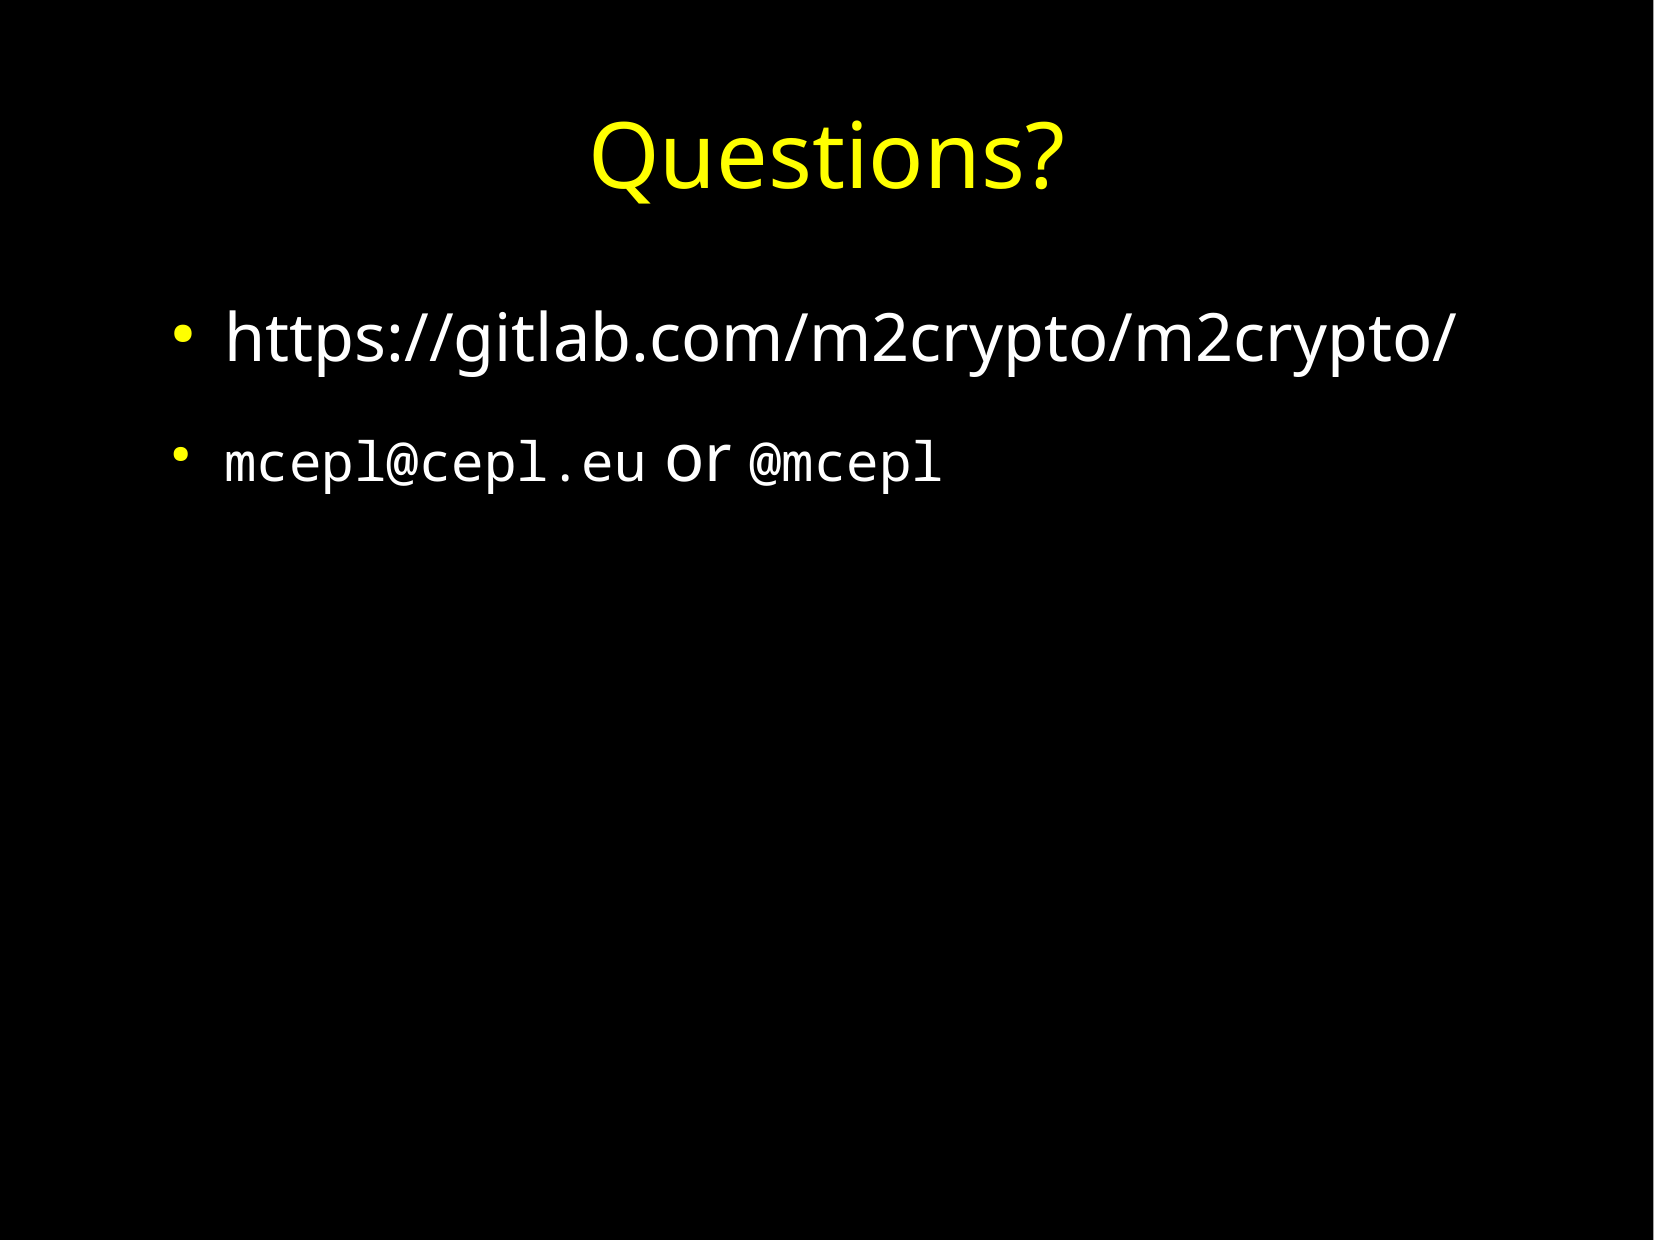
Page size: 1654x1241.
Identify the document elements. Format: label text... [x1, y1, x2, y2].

list https://gitlab.com/m2crypto/m2crypto/ mcepl@cepl.eu or @mcepl [82, 290, 1571, 1109]
title Questions? [82, 49, 1571, 257]
